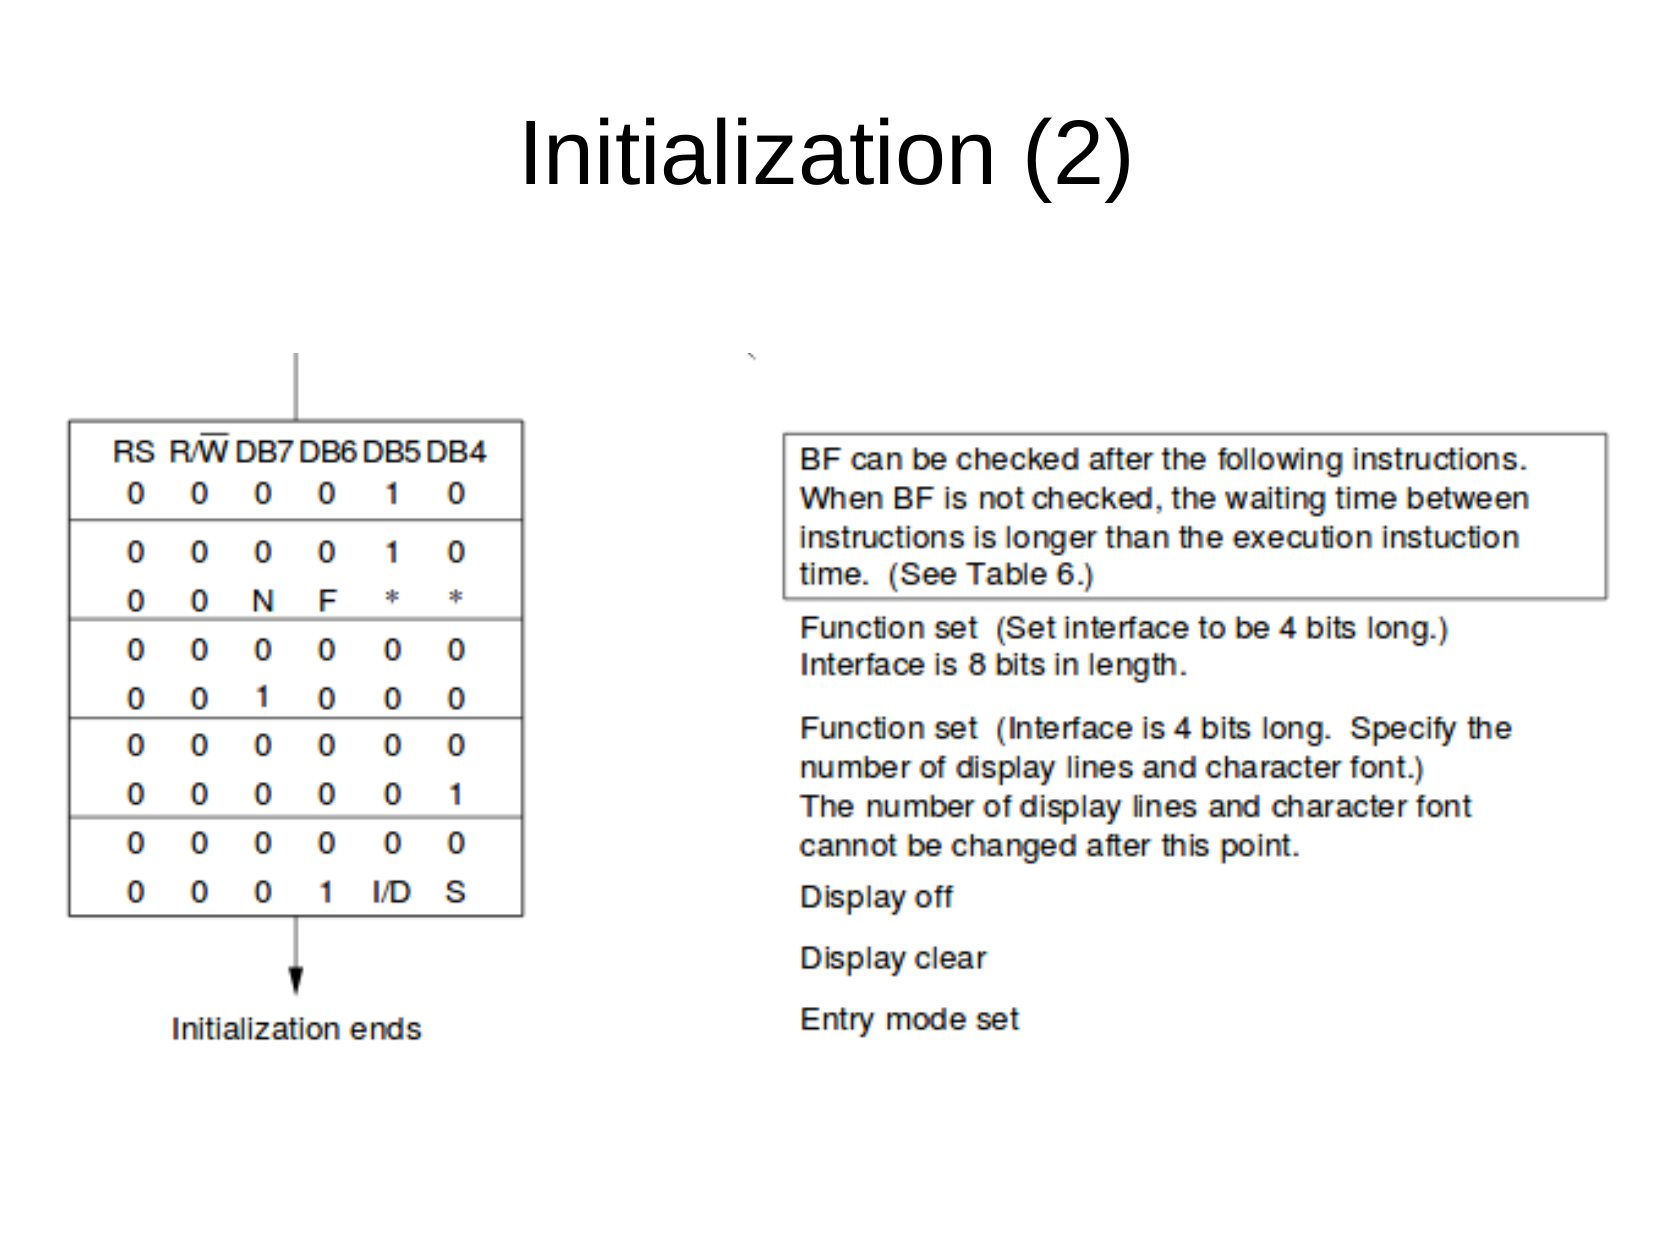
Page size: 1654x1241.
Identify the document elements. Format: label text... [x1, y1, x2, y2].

picture [0, 353, 1654, 1051]
title Initialization (2) [82, 49, 1571, 257]
